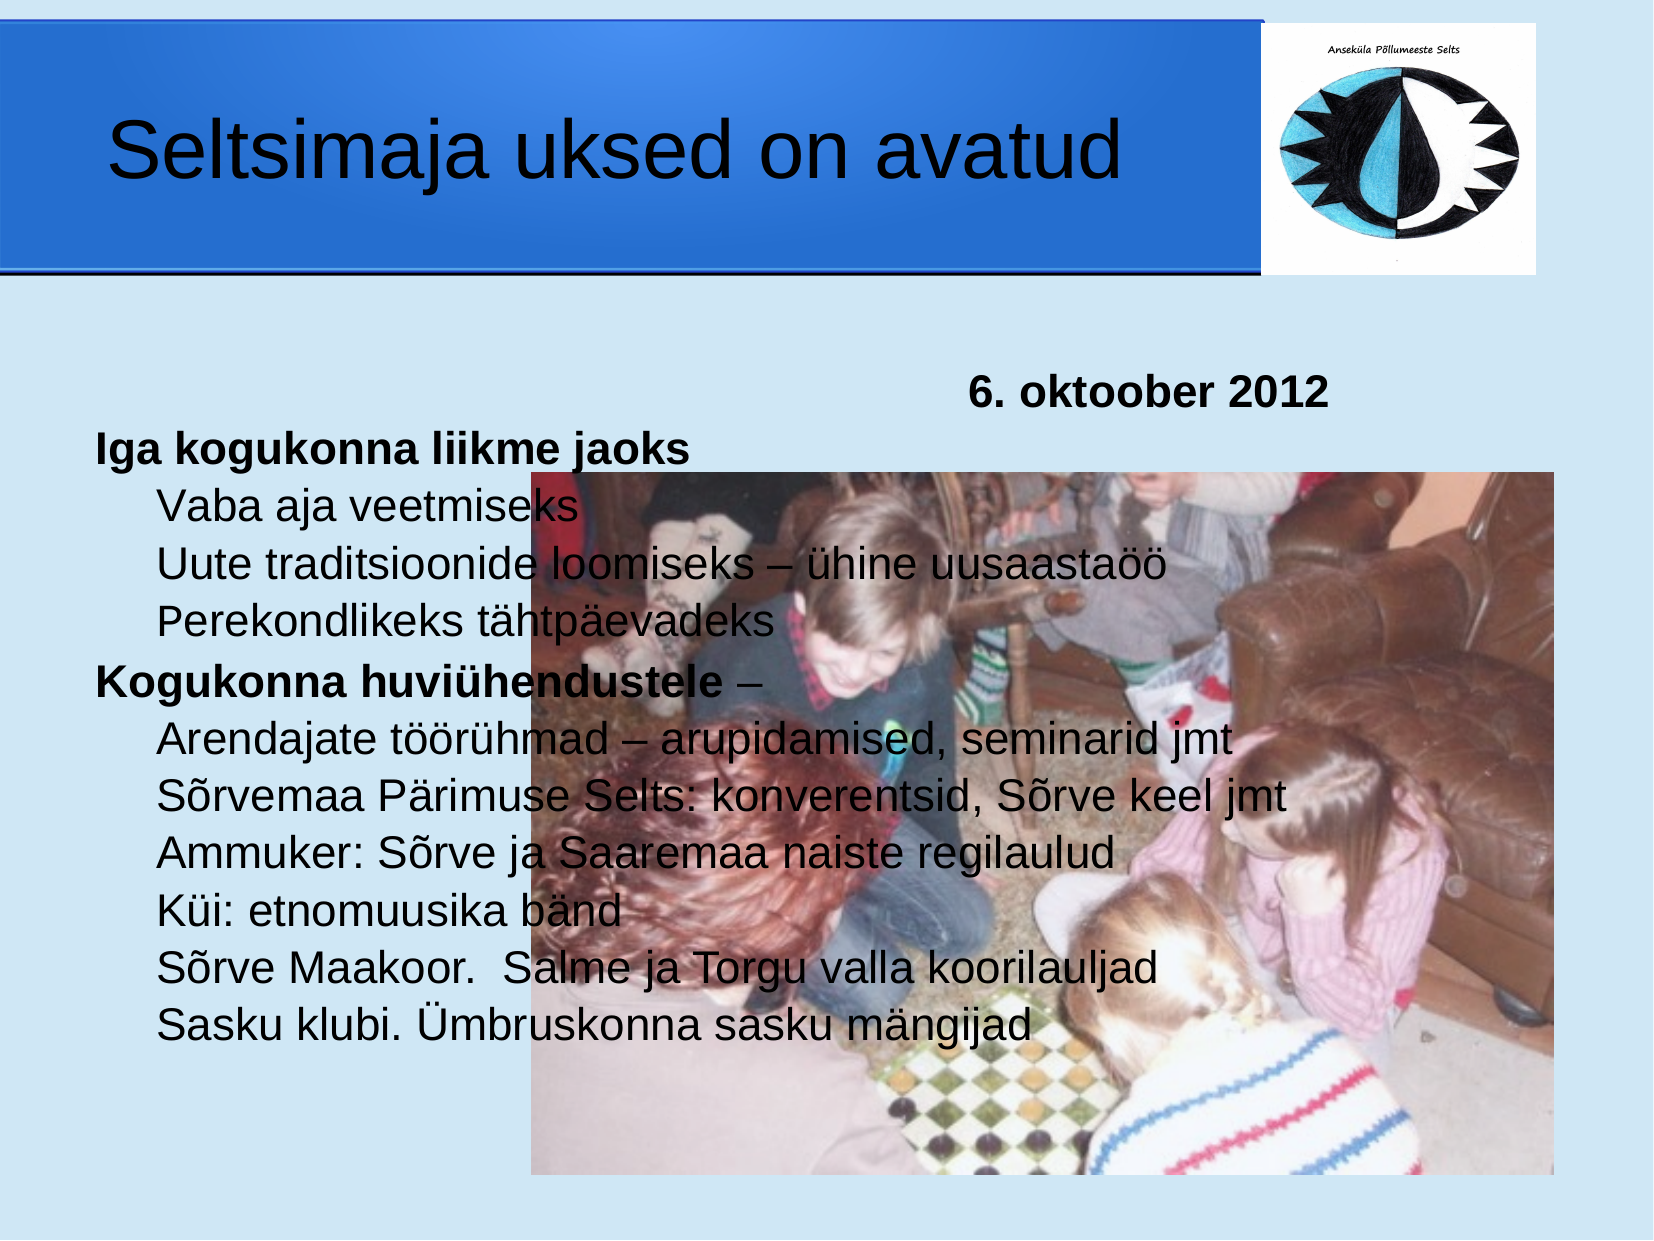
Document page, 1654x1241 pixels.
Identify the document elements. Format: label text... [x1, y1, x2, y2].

subtitle 6. oktoober 2012 Iga kogukonna liikme jaoks Vaba aja veetmiseks Uute traditsioonide loomiseks – ühine uusaastaöö Perekondlikeks tähtpäevadeks Kogukonna huviühendustele – Arendajate töörühmad – arupidamised, seminarid jmt Sõrvemaa Pärimuse Selts: konverentsid, Sõrve keel jmt Ammuker: Sõrve ja Saaremaa naiste regilaulud Küi: etnomuusika bänd Sõrve Maakoor. Salme ja Torgu valla koorilauljad Sasku klubi. Ümbruskonna sasku mängijad [82, 258, 1571, 1158]
picture [531, 1158, 1554, 1175]
title Seltsimaja uksed on avatud [82, 47, 1235, 252]
picture [1261, 23, 1536, 258]
